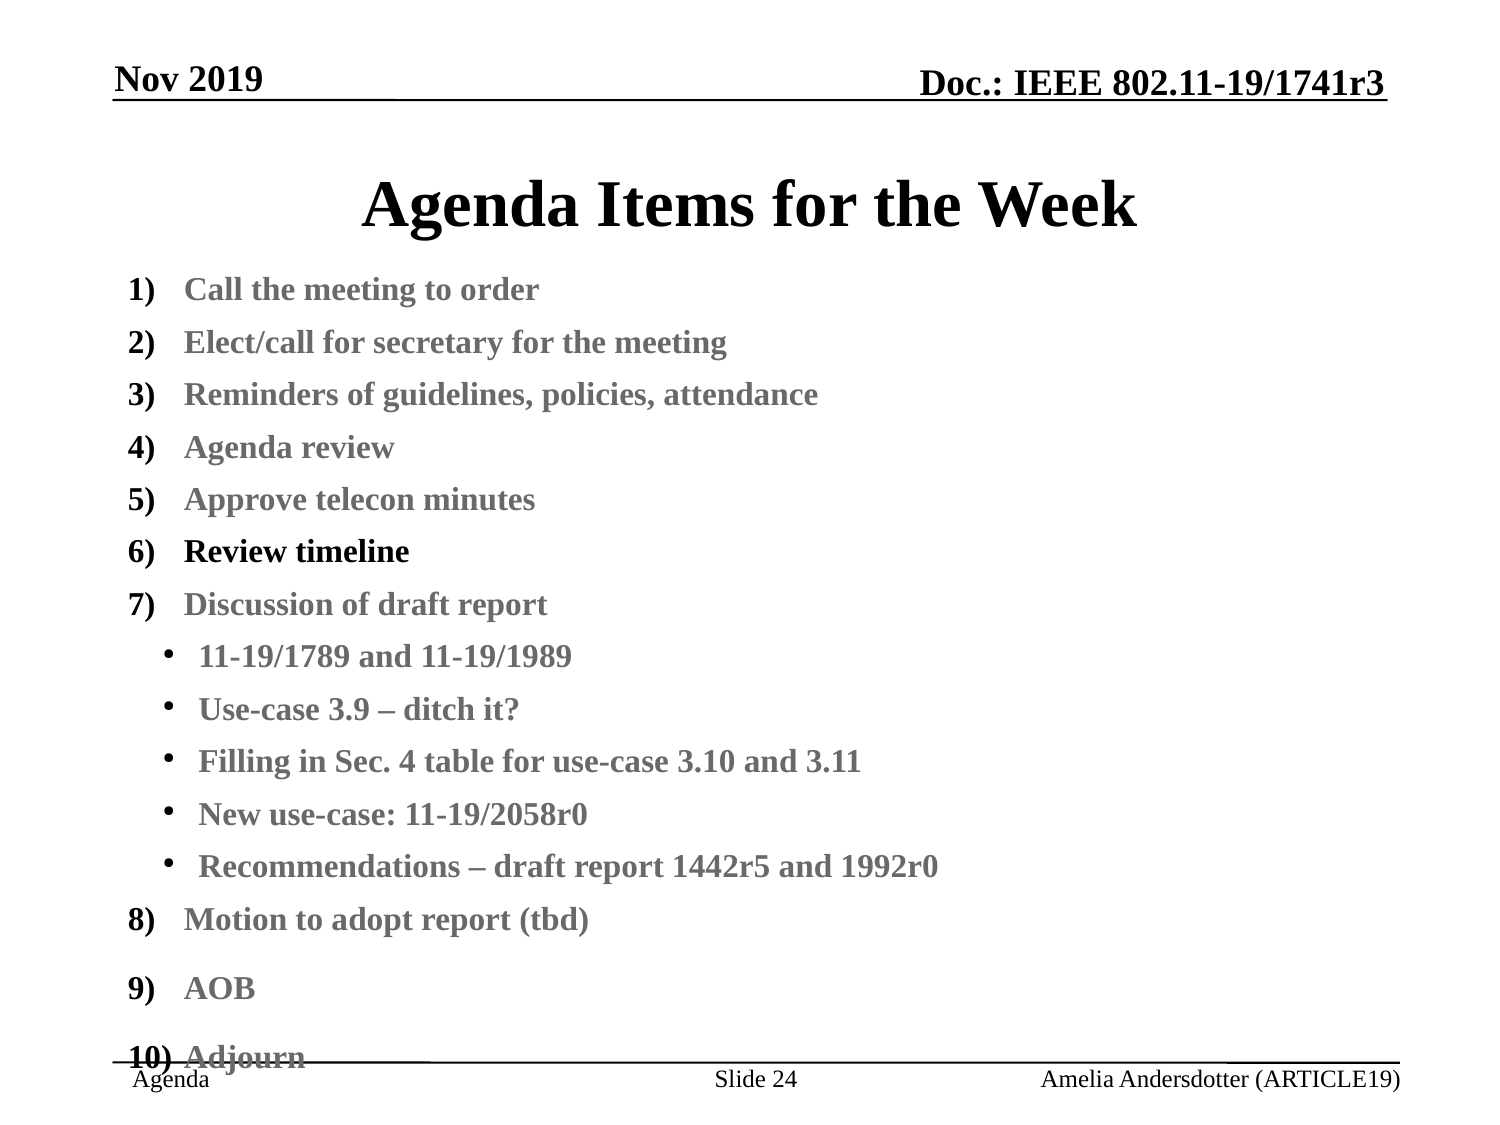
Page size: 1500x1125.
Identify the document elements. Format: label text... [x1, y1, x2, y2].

text_box Call the meeting to order Elect/call for secretary for the meeting Reminders of guidelines, policies, attendance Agenda review Approve telecon minutes Review timeline Discussion of draft report 11-19/1789 and 11-19/1989 Use-case 3.9 – ditch it? Filling in Sec. 4 table for use-case 3.10 and 3.11 New use-case: 11-19/2058r0 Recommendations – draft report 1442r5 and 1992r0 Motion to adopt report (tbd) AOB Adjourn [112, 287, 1387, 1040]
text_box Amelia Andersdotter (ARTICLE19) [878, 1062, 1401, 1092]
text_box Agenda Items for the Week [112, 112, 1387, 287]
text_box Slide <number> [712, 1062, 799, 1122]
text_box Nov 2019 [114, 54, 422, 99]
